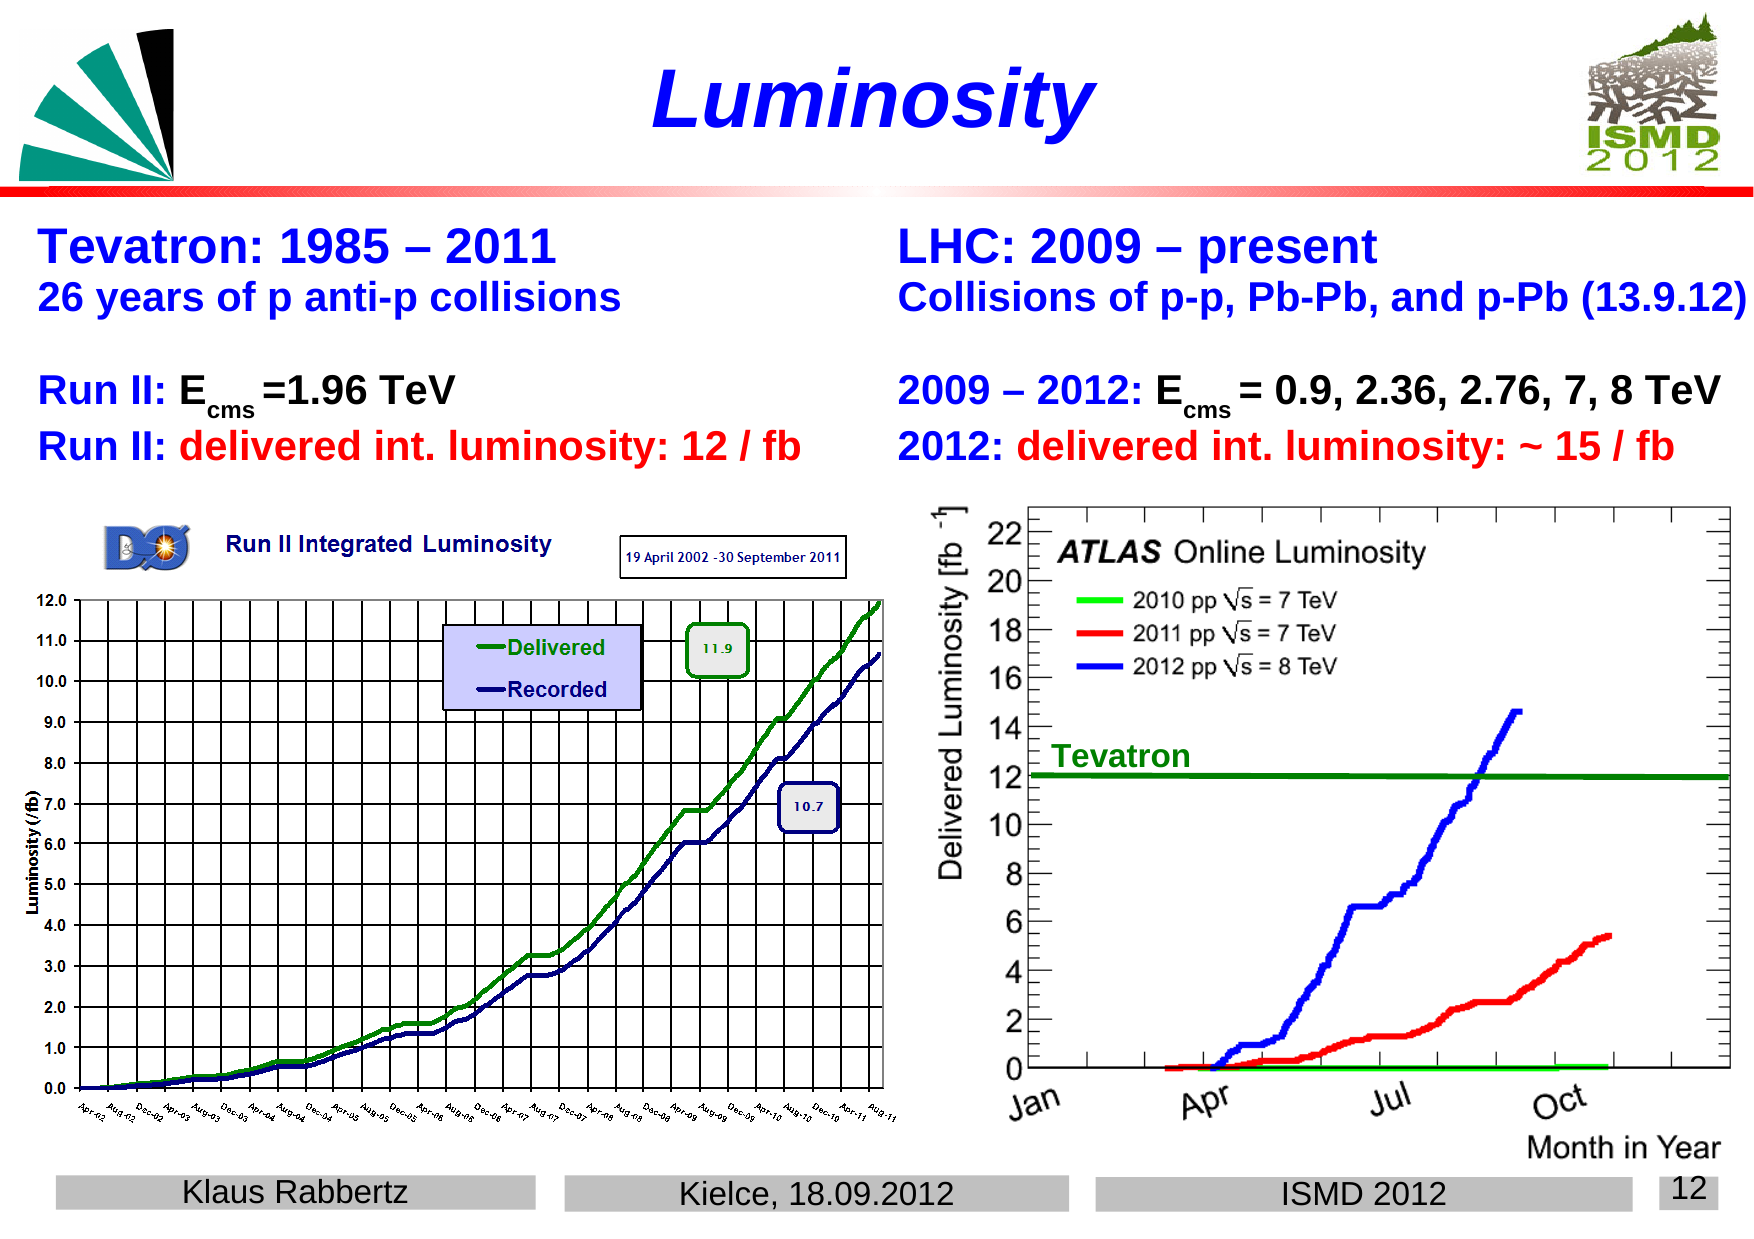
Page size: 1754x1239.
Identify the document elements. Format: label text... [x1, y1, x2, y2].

text_box Tevatron [1039, 731, 1203, 781]
text_box LHC: 2009 – present Collisions of p-p, Pb-Pb, and p-Pb (13.9.12) 2009 – 2012: Ecms = 0.9, 2.36, 2.76, 7, 8 TeV 2012: delivered int. luminosity: ~ 15 / fb [885, 212, 1754, 476]
title Luminosity [220, 16, 1525, 182]
picture [926, 498, 1742, 1167]
picture [19, 29, 174, 183]
picture [14, 517, 922, 1138]
text_box Tevatron: 1985 – 2011 26 years of p anti-p collisions Run II: Ecms =1.96 TeV Run II: delivered int. luminosity: 12 / fb [25, 212, 813, 476]
picture [1579, 5, 1727, 177]
